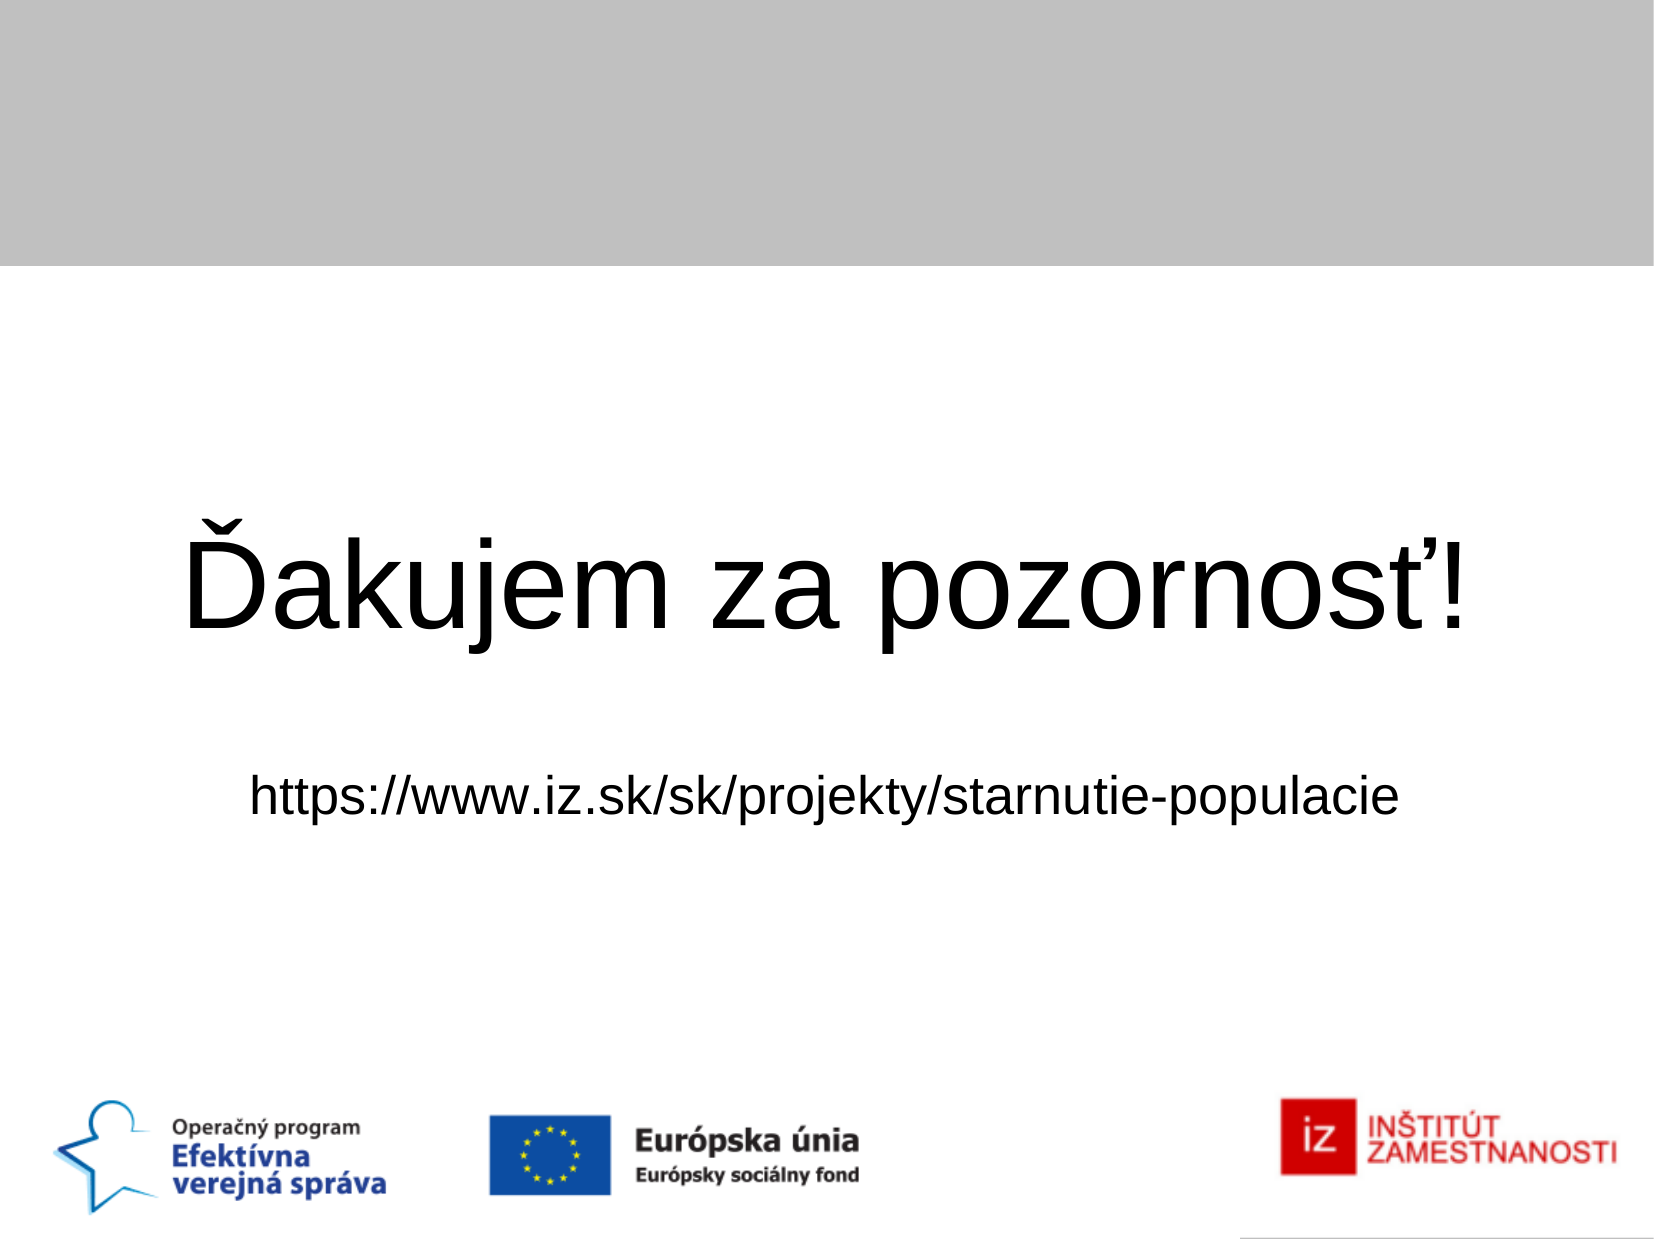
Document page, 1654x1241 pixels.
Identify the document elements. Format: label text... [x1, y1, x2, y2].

picture [1240, 1033, 1654, 1241]
title Ďakujem za pozornosť! https://www.iz.sk/sk/projekty/starnutie-populacie [112, 309, 1540, 826]
picture [29, 1062, 886, 1241]
